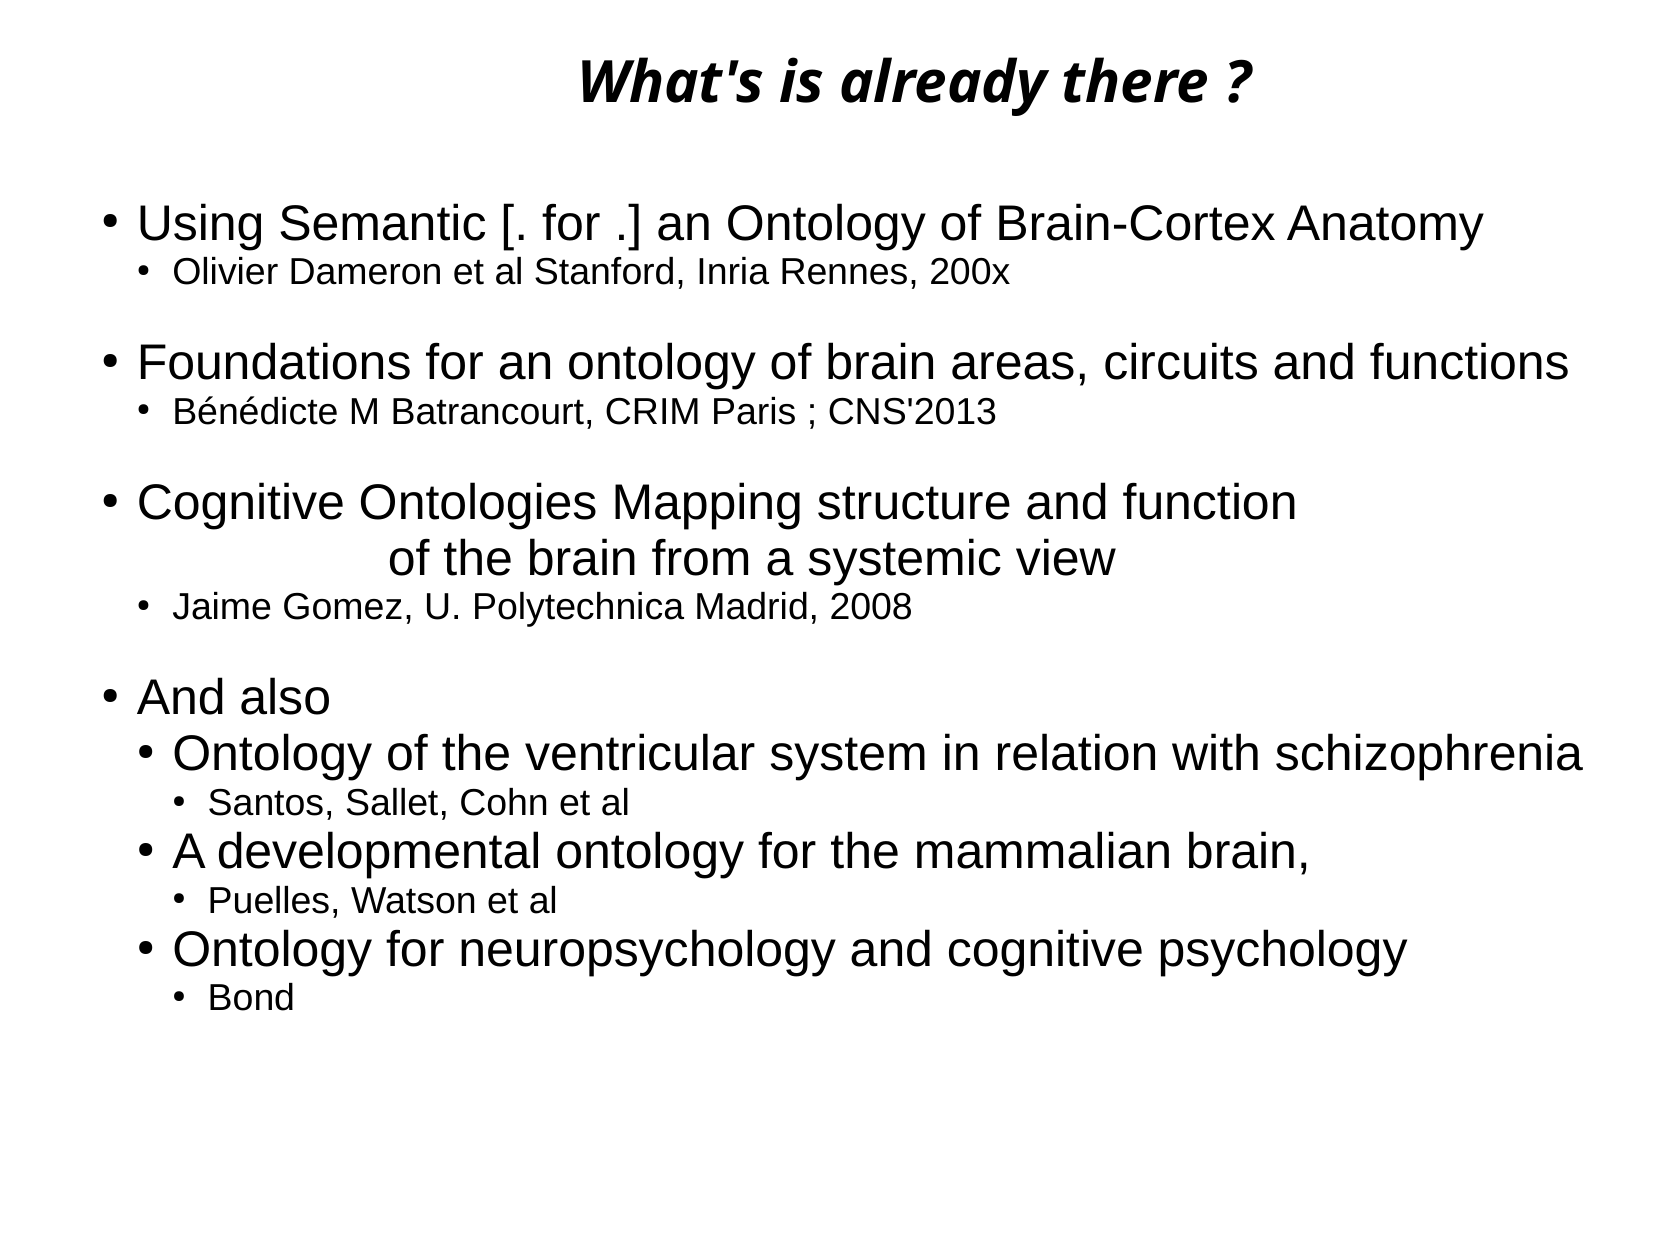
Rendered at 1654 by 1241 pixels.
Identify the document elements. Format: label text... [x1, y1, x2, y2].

text_box Using Semantic [. for .] an Ontology of Brain-Cortex Anatomy Olivier Dameron et al Stanford, Inria Rennes, 200x Foundations for an ontology of brain areas, circuits and functions Bénédicte M Batrancourt, CRIM Paris ; CNS'2013 Cognitive Ontologies Mapping structure and function of the brain from a systemic view Jaime Gomez, U. Polytechnica Madrid, 2008 And also Ontology of the ventricular system in relation with schizophrenia Santos, Sallet, Cohn et al A developmental ontology for the mammalian brain, Puelles, Watson et al Ontology for neuropsychology and cognitive psychology Bond [51, 187, 1599, 1027]
text_box What's is already there ? [562, 32, 1613, 116]
